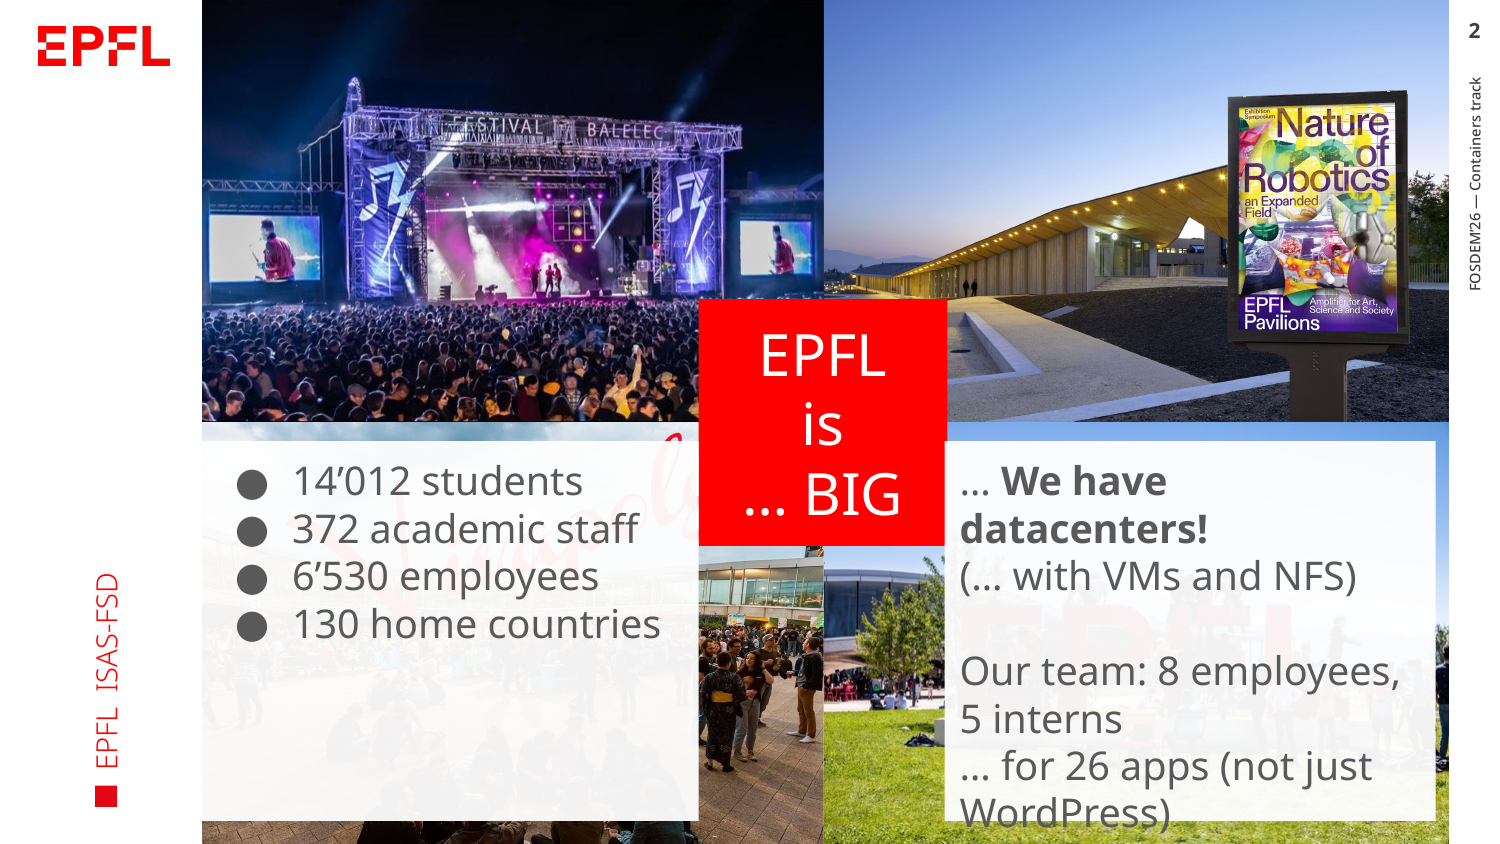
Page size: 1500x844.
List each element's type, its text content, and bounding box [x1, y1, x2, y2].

text_box … We have datacenters! (… with VMs and NFS) Our team: 8 employees, 5 interns … for 26 apps (not just WordPress) [944, 441, 1436, 821]
picture [1041, 821, 1051, 825]
slide_number <number> [1449, 0, 1496, 65]
text_box 14’012 students 372 academic staff 6’530 employees 130 home countries [202, 441, 699, 821]
picture [38, 26, 170, 66]
picture [202, 0, 1449, 844]
title EPFL is … BIG [698, 299, 948, 546]
